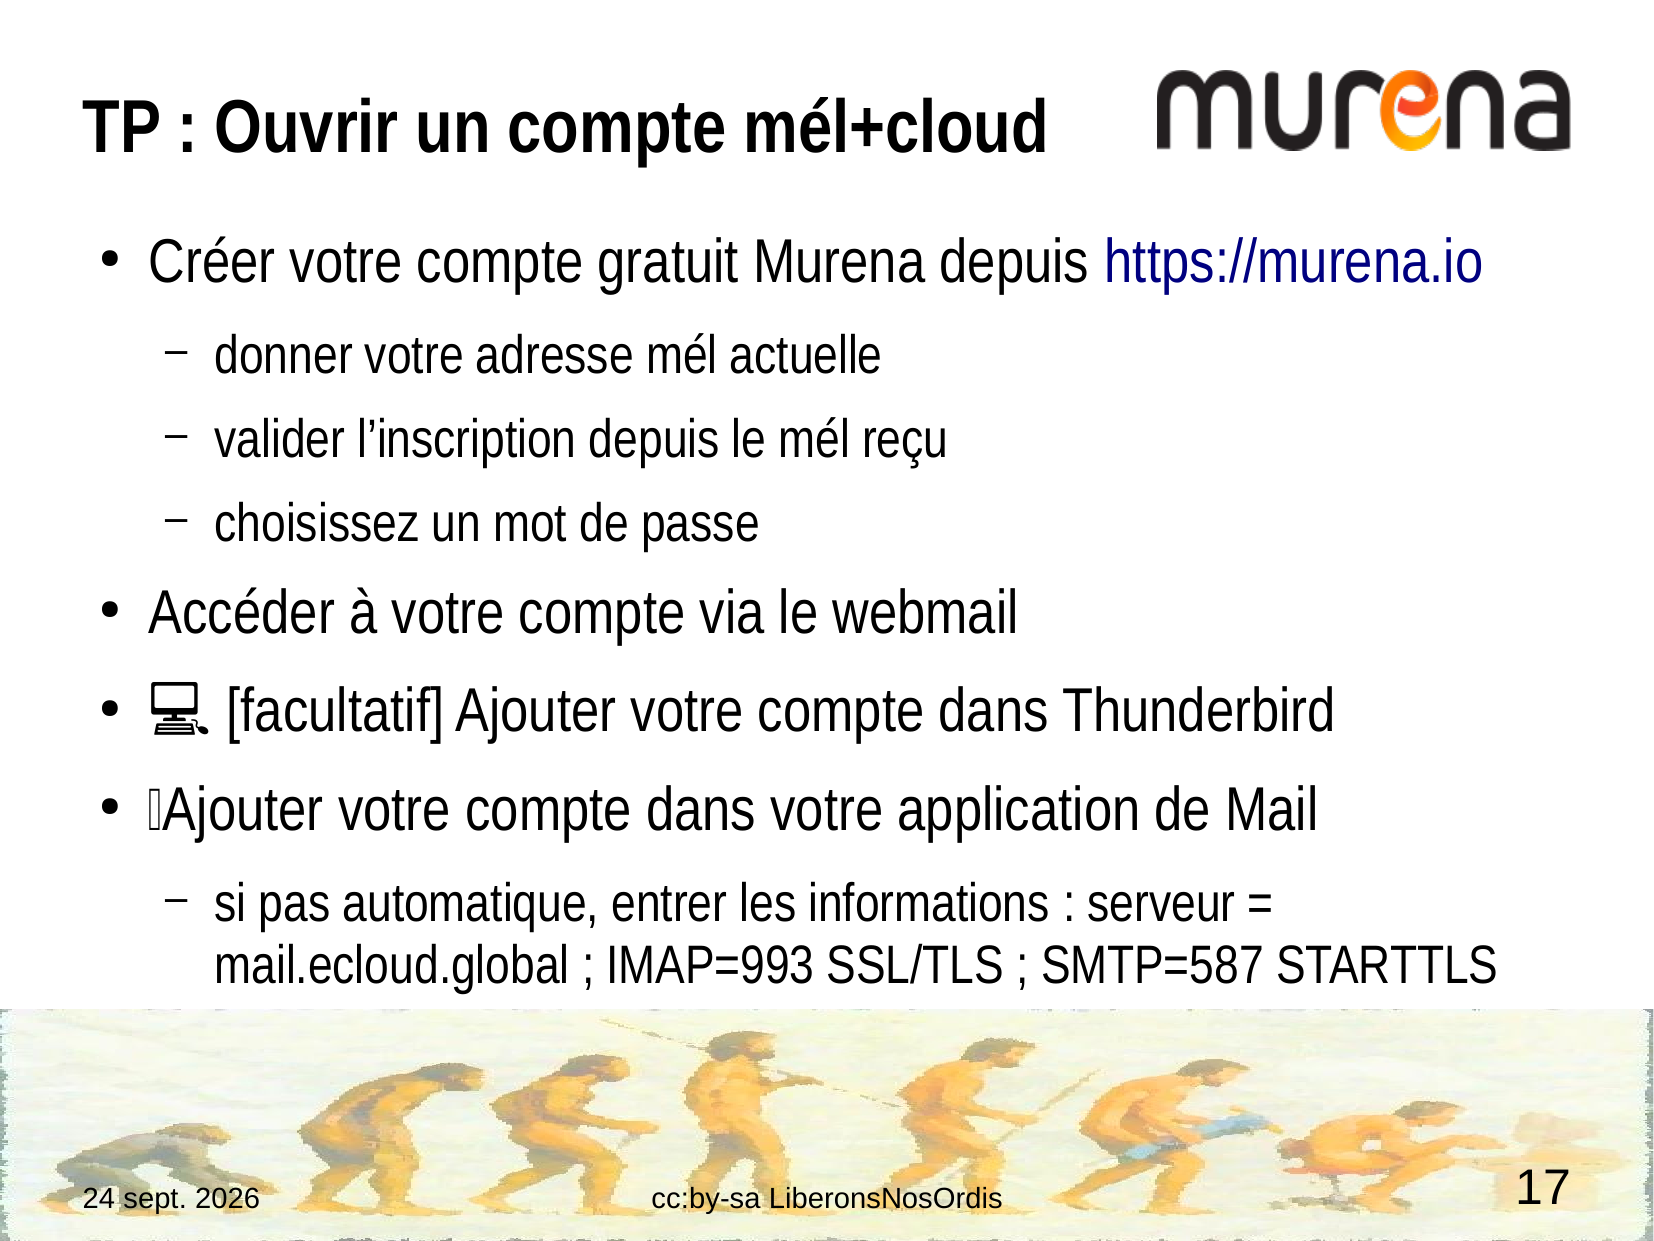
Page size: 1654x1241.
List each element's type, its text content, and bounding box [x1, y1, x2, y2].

list Créer votre compte gratuit Murena depuis https://murena.io donner votre adresse mél actuelle valider l’inscription depuis le mél reçu choisissez un mot de passe Accéder à votre compte via le webmail 💻 [facultatif] Ajouter votre compte dans Thunderbird 📱Ajouter votre compte dans votre application de Mail si pas automatique, entrer les informations : serveur = mail.ecloud.global ; IMAP=993 SSL/TLS ; SMTP=587 STARTTLS [82, 224, 1571, 1010]
picture [1157, 70, 1571, 151]
title TP : Ouvrir un compte mél+cloud [82, 49, 1571, 201]
picture [0, 1009, 1654, 1241]
